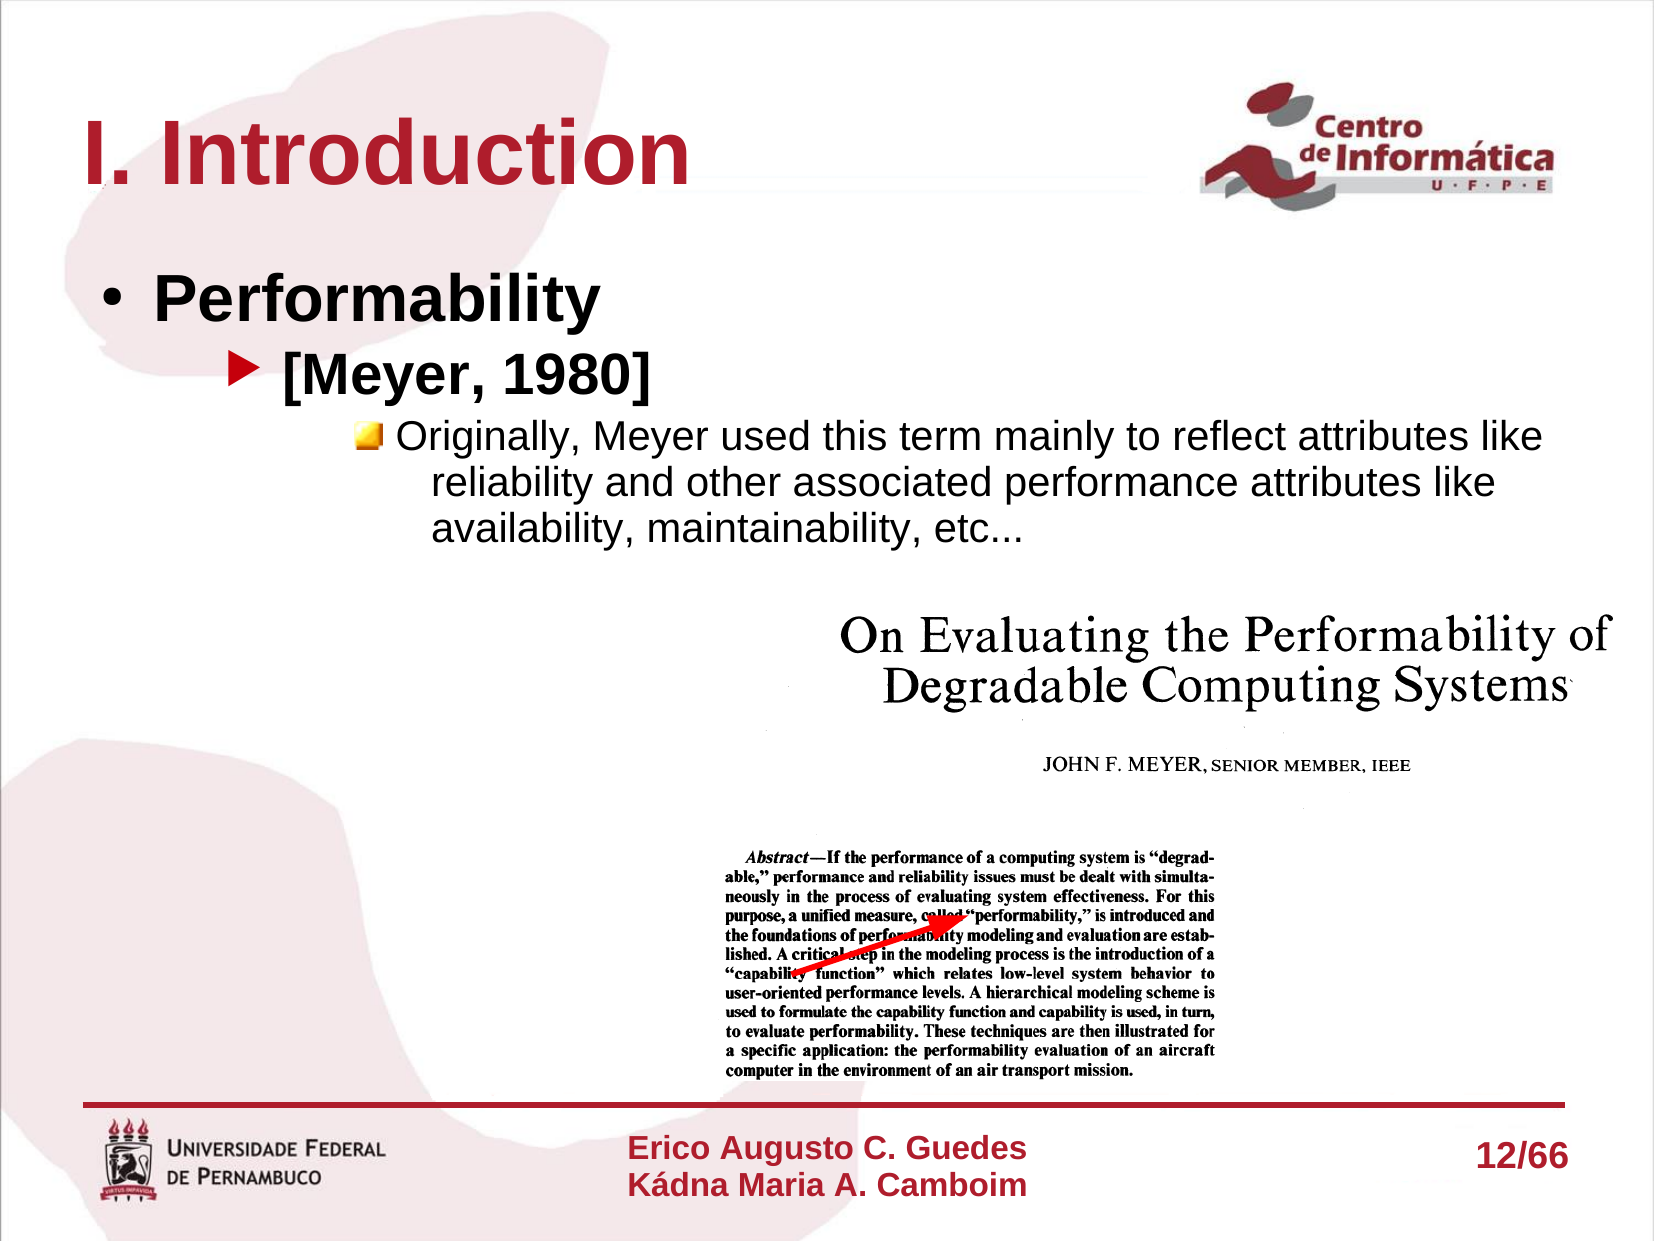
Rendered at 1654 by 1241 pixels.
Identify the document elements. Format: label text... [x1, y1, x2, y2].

title I. Introduction [82, 56, 1571, 250]
picture [0, 0, 1654, 1241]
list Performability [Meyer, 1980] Originally, Meyer used this term mainly to reflect attributes like reliability and other associated performance attributes like availability, maintainability, etc... [82, 260, 1571, 1065]
